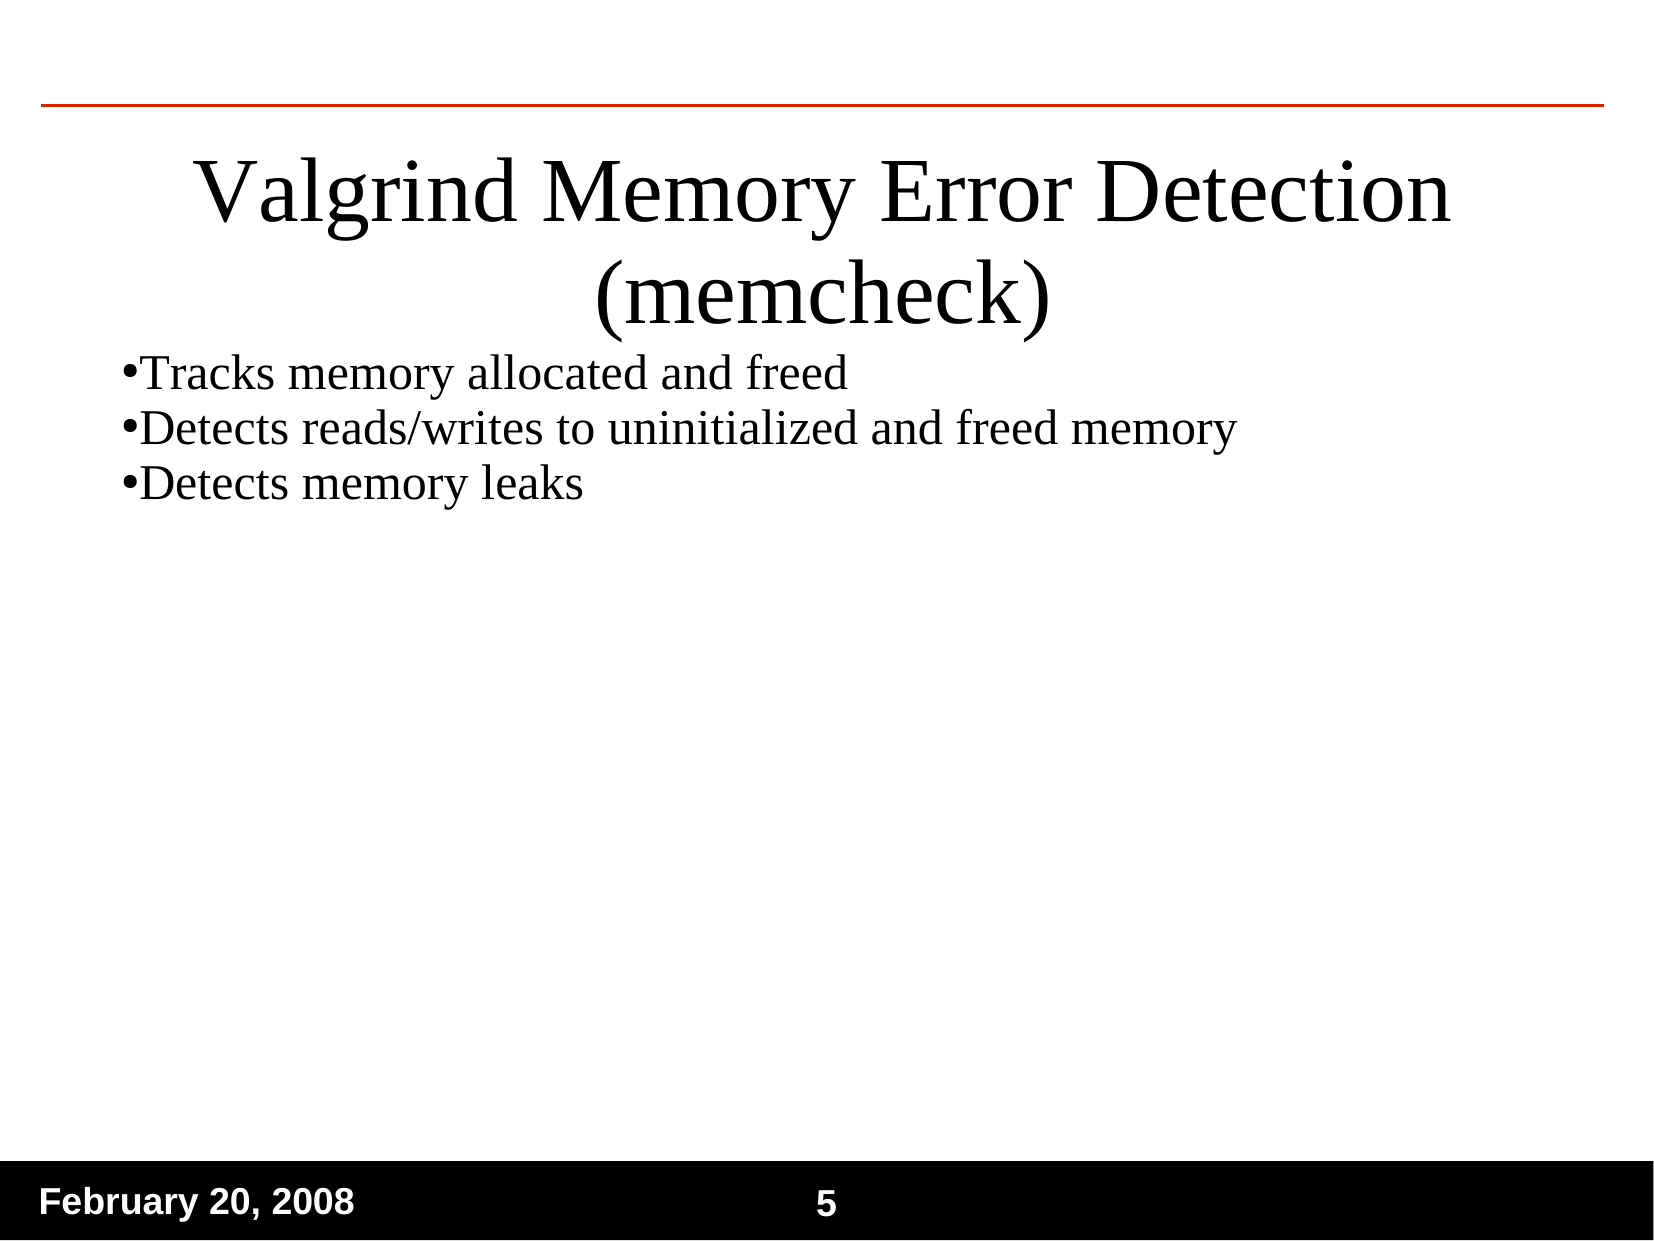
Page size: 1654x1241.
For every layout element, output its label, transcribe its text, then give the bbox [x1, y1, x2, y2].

title Valgrind Memory Error Detection (memcheck) [117, 130, 1530, 353]
list Tracks memory allocated and freed Detects reads/writes to uninitialized and freed memory Detects memory leaks [121, 344, 1534, 1127]
